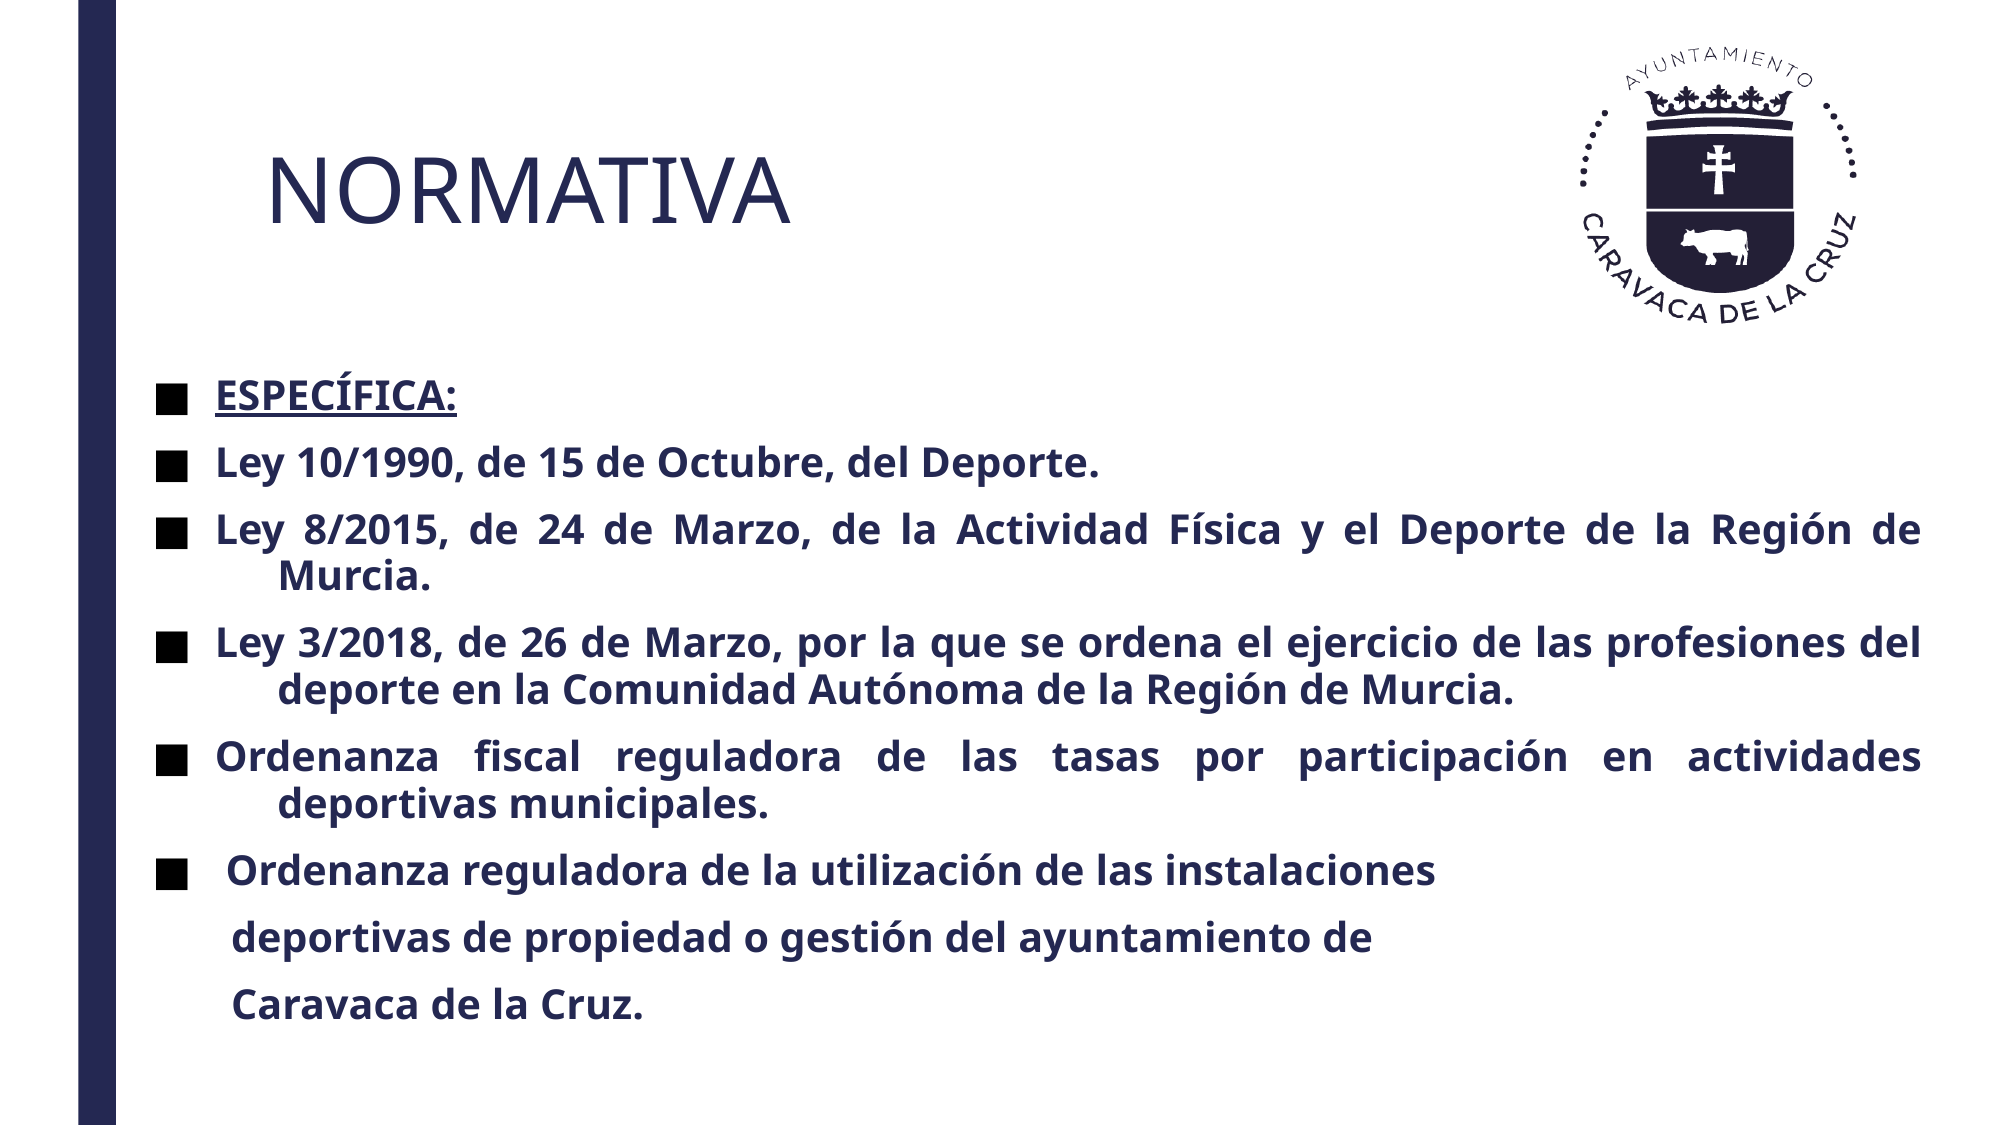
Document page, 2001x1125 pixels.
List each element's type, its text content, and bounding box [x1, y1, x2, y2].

text_box NORMATIVA [249, 137, 1573, 295]
picture [1573, 44, 1864, 295]
list ESPECÍFICA: Ley 10/1990, de 15 de Octubre, del Deporte. Ley 8/2015, de 24 de Marzo, de la Actividad Física y el Deporte de la Región de Murcia. Ley 3/2018, de 26 de Marzo, por la que se ordena el ejercicio de las profesiones del deporte en la Comunidad Autónoma de la Región de Murcia. Ordenanza fiscal reguladora de las tasas por participación en actividades deportivas municipales. Ordenanza reguladora de la utilización de las instalaciones deportivas de propiedad o gestión del ayuntamiento de Caravaca de la Cruz. [137, 295, 1938, 1038]
